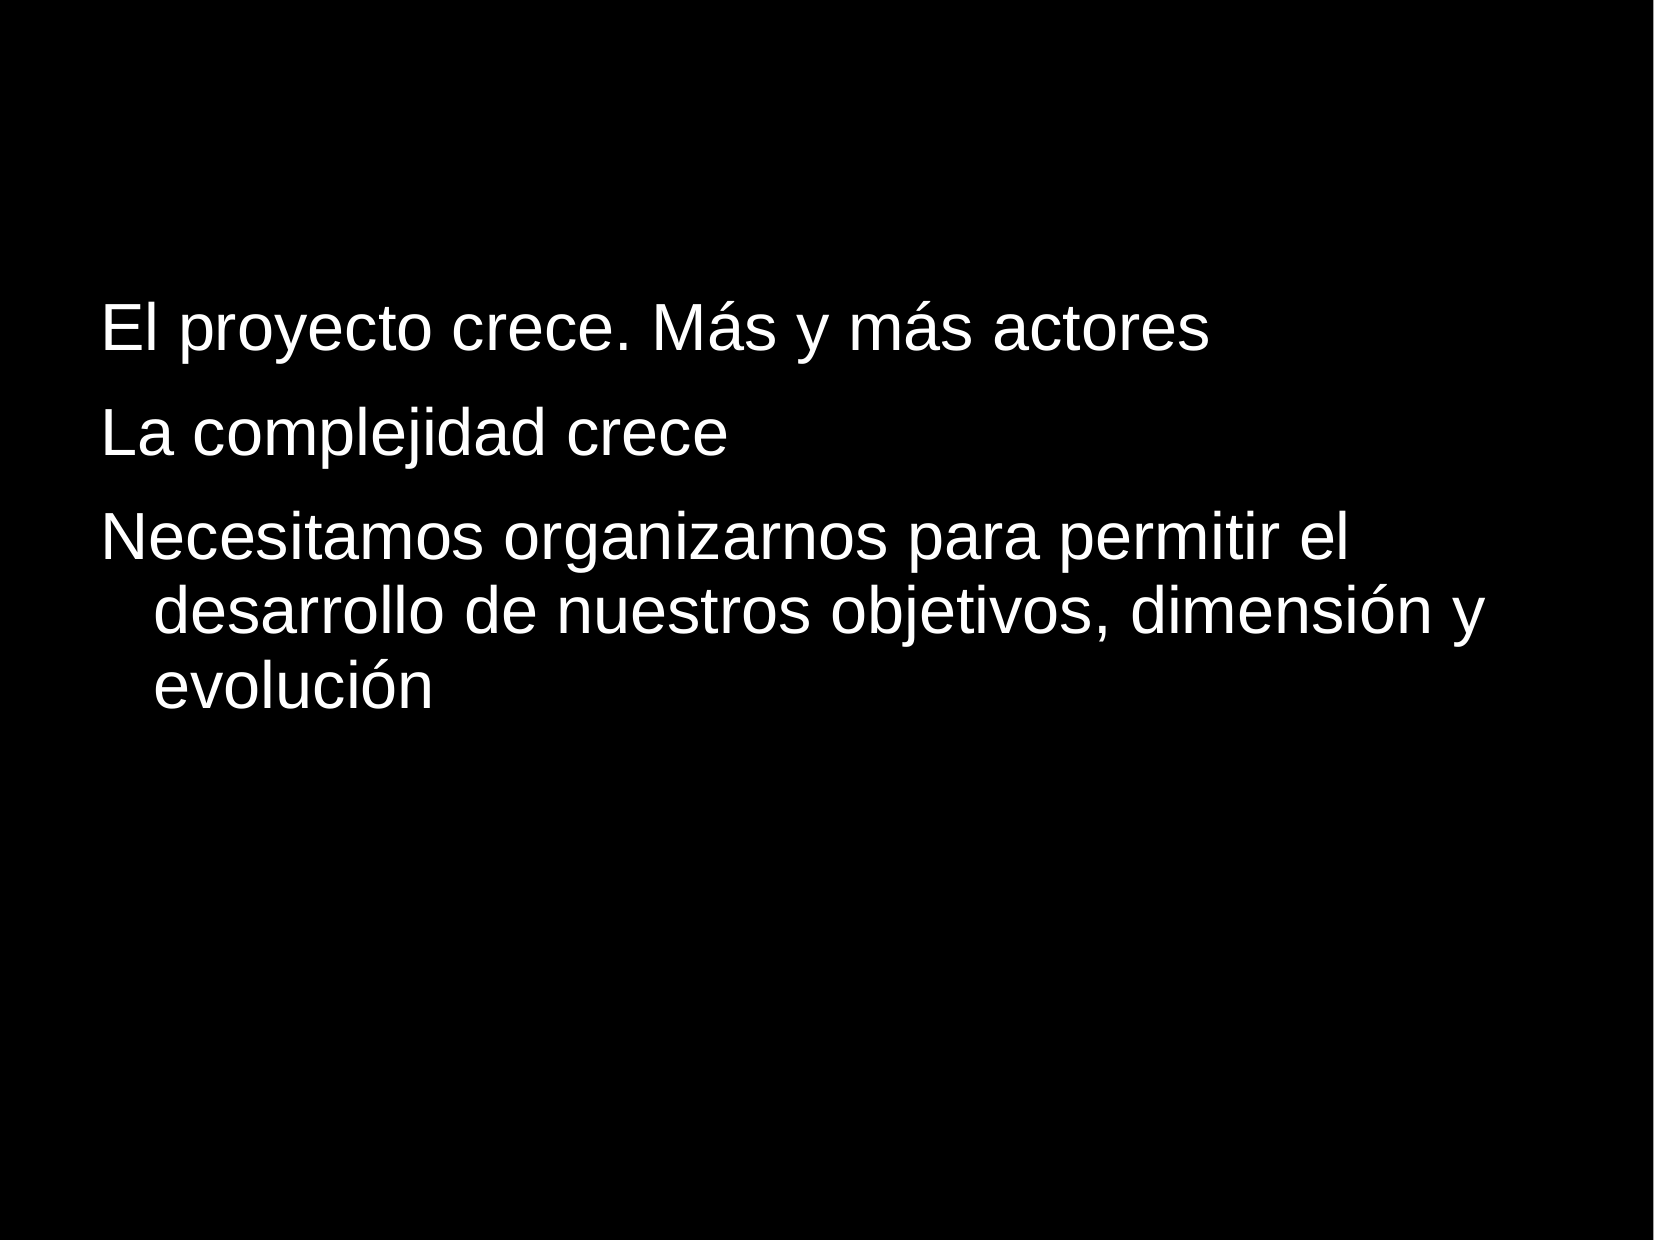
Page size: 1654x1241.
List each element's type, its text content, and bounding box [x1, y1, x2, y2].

list El proyecto crece. Más y más actores La complejidad crece Necesitamos organizarnos para permitir el desarrollo de nuestros objetivos, dimensión y evolución [82, 290, 1571, 739]
